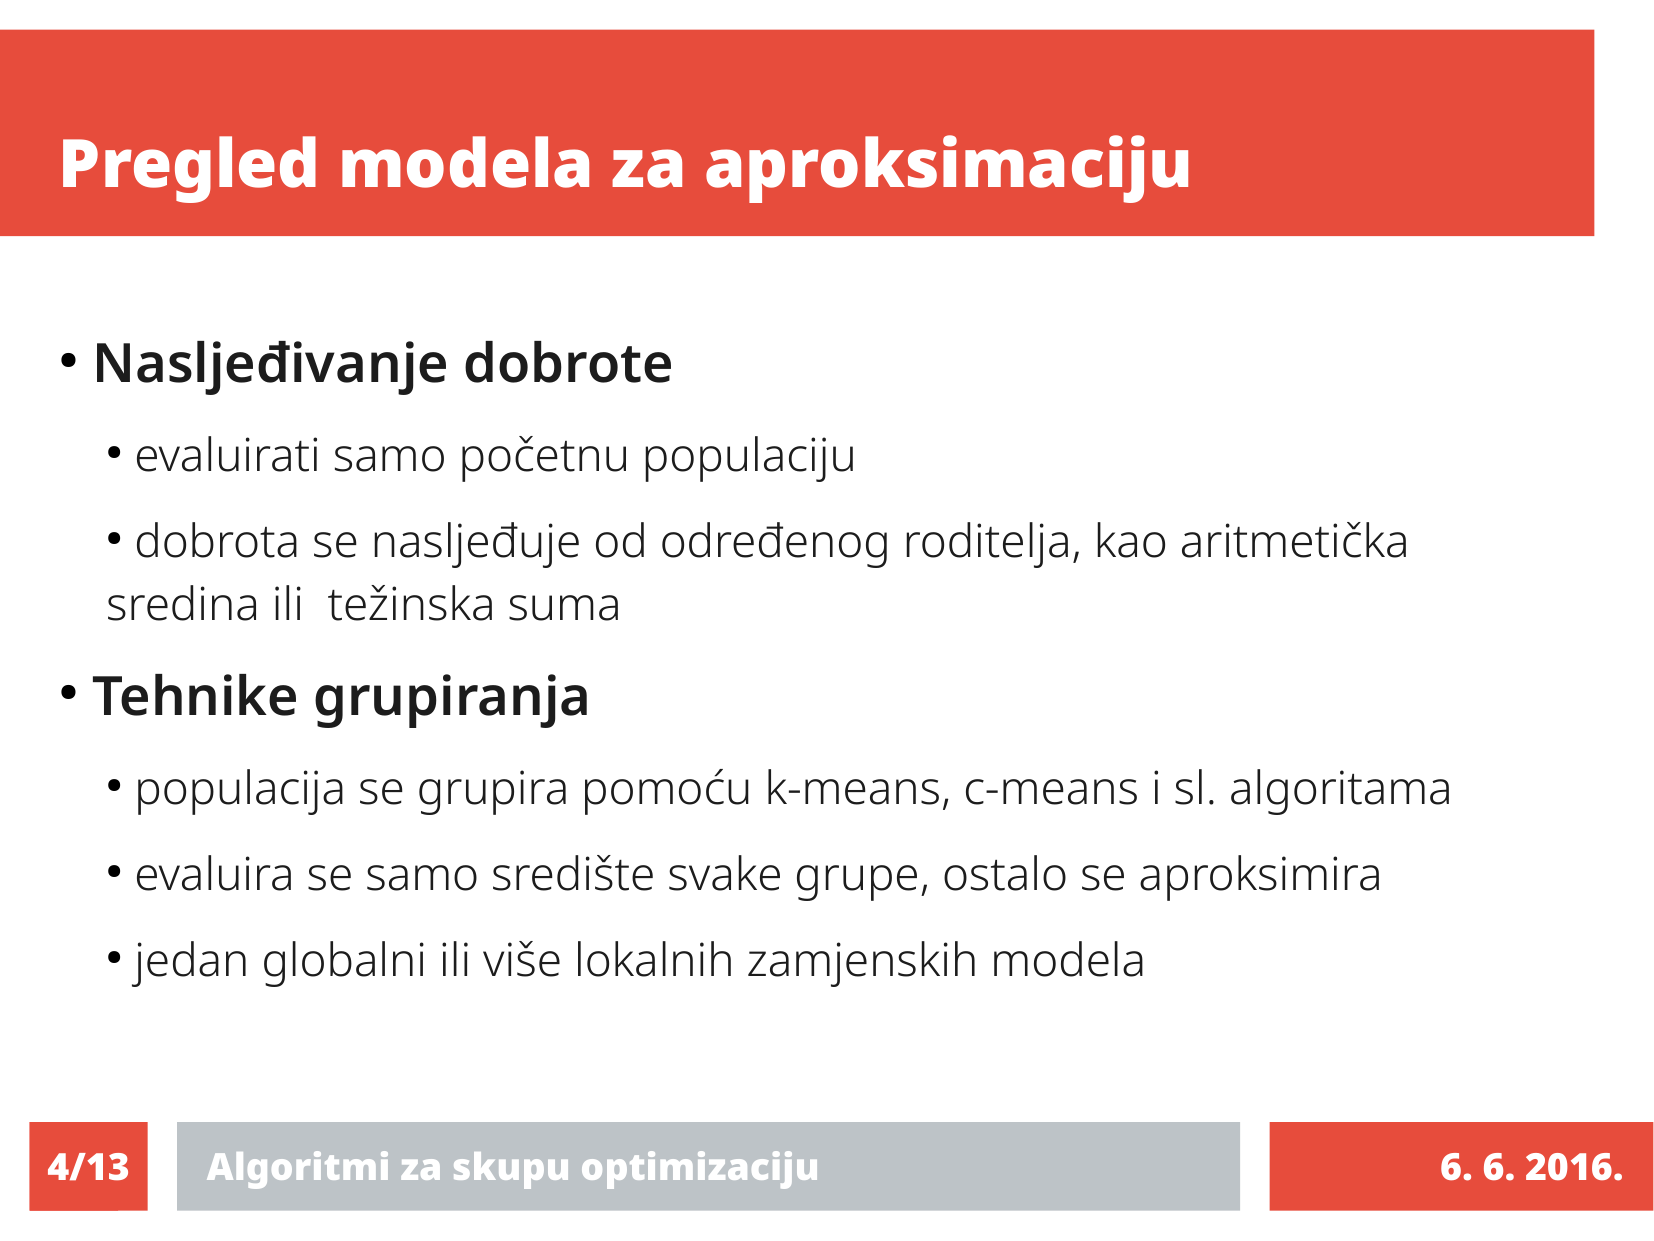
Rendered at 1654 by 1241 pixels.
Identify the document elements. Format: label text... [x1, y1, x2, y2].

list Nasljeđivanje dobrote evaluirati samo početnu populaciju dobrota se nasljeđuje od određenog roditelja, kao aritmetička sredina ili težinska suma Tehnike grupiranja populacija se grupira pomoću k-means, c-means i sl. algoritama evaluira se samo središte svake grupe, ostalo se aproksimira jedan globalni ili više lokalnih zamjenskih modela [59, 324, 1565, 1093]
title Pregled modela za aproksimaciju [59, 59, 1595, 207]
